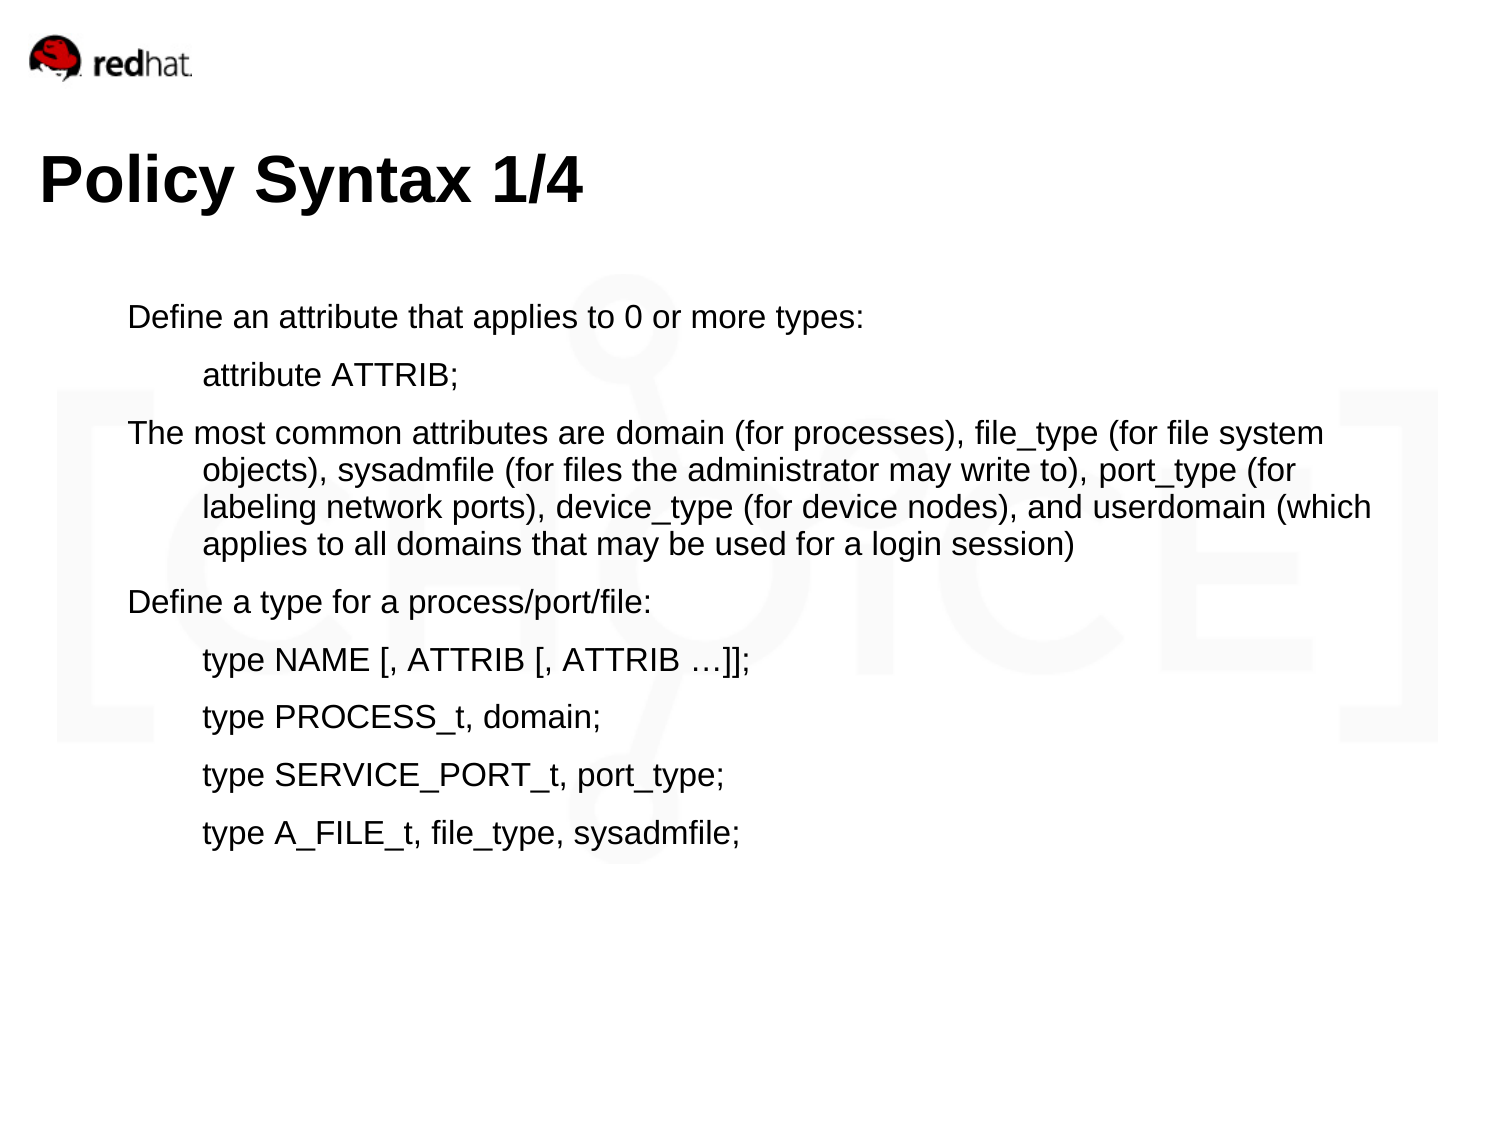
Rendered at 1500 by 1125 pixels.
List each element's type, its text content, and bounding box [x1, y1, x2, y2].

title Policy Syntax 1/4 [25, 96, 1378, 225]
list Define an attribute that applies to 0 or more types: attribute ATTRIB; The most common attributes are domain (for processes), file_type (for file system objects), sysadmfile (for files the administrator may write to), port_type (for labeling network ports), device_type (for device nodes), and userdomain (which applies to all domains that may be used for a login session) Define a type for a process/port/file: type NAME [, ATTRIB [, ATTRIB …]]; type PROCESS_t, domain; type SERVICE_PORT_t, port_type; type A_FILE_t, file_type, sysadmfile; [112, 291, 1389, 932]
picture [28, 33, 192, 89]
picture [57, 274, 1438, 864]
